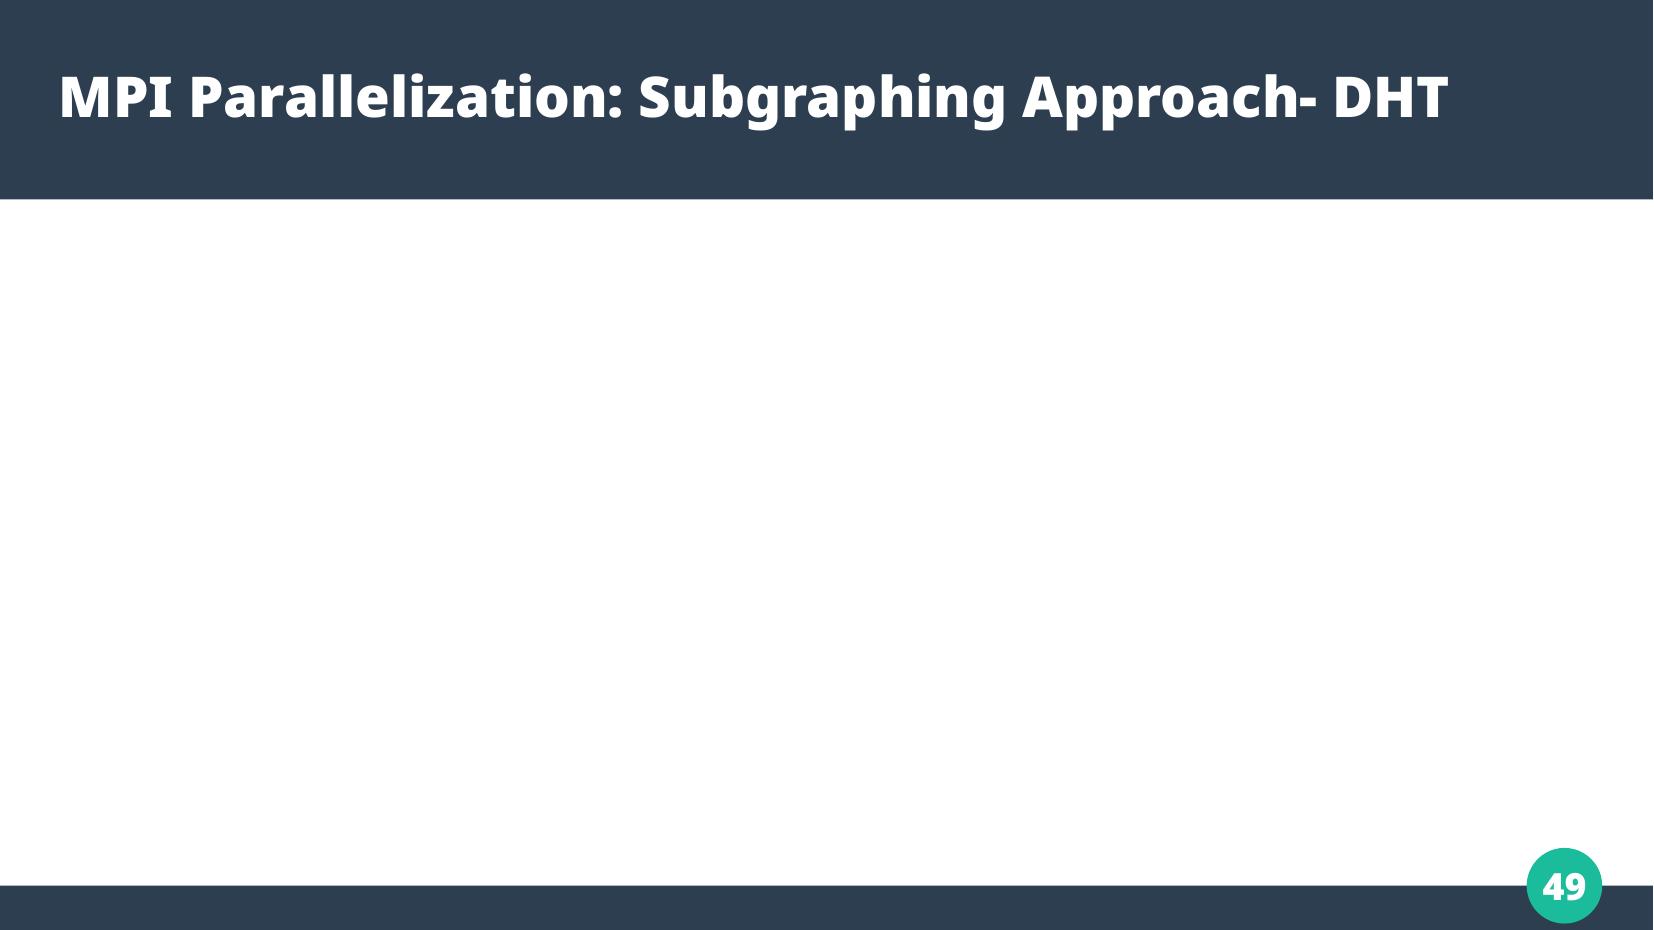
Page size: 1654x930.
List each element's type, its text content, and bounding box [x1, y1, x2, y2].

title MPI Parallelization: Subgraphing Approach- DHT [58, 36, 1594, 155]
